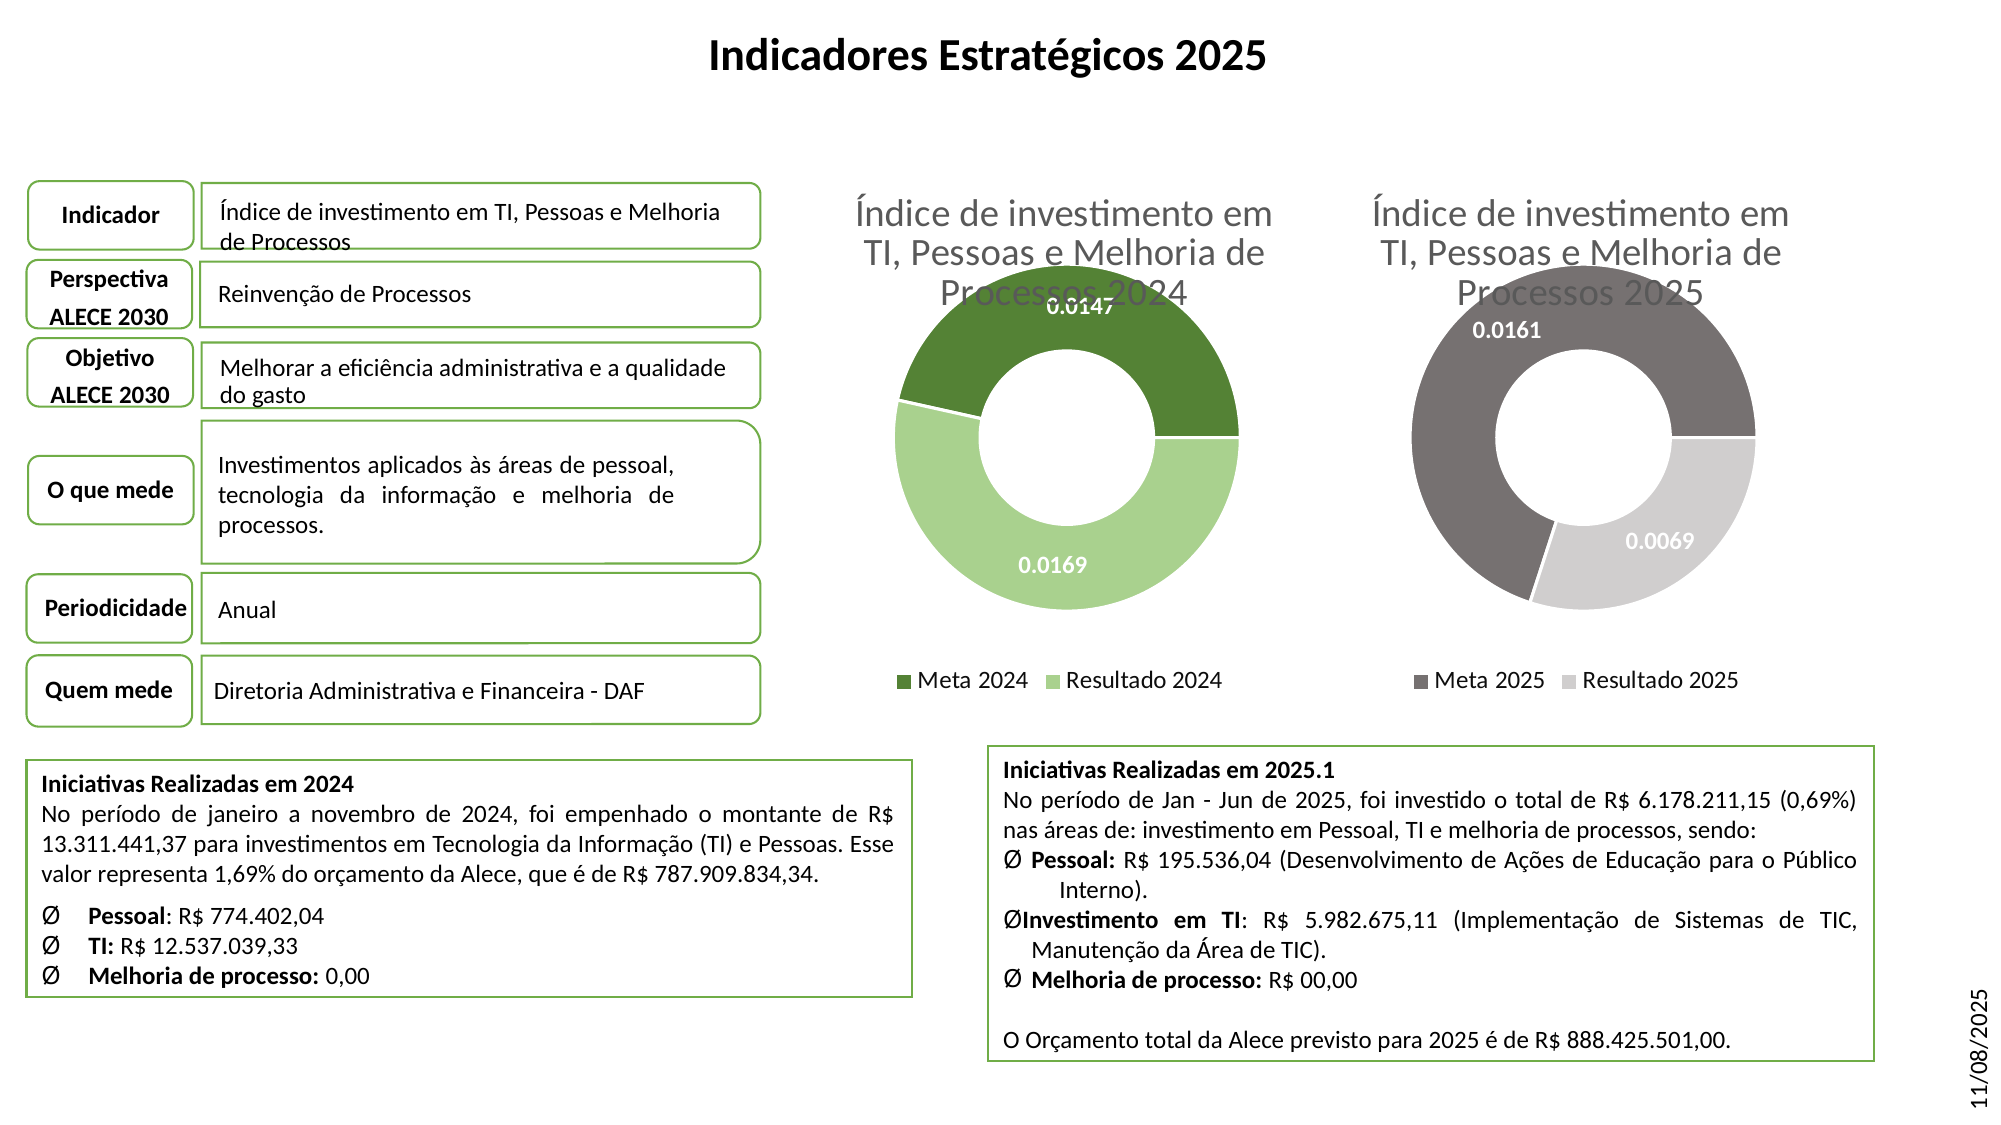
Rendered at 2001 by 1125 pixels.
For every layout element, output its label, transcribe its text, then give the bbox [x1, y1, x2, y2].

text_box Diretoria Administrativa e Financeira - DAF [196, 669, 749, 710]
text_box Iniciativas Realizadas em 2024 No período de janeiro a novembro de 2024, foi empenhado o montante de R$ 13.311.441,37 para investimentos em Tecnologia da Informação (TI) e Pessoas. Esse valor representa 1,69% do orçamento da Alece, que é de R$ 787.909.834,34. Pessoal: R$ 774.402,04 TI: R$ 12.537.039,33 Melhoria de processo: 0,00 [27, 760, 912, 997]
text_box Investimentos aplicados às áreas de pessoal, tecnologia da informação e melhoria de processos. [200, 440, 742, 540]
text_box Reinvenção de Processos [200, 265, 743, 324]
text_box Quem mede [35, 658, 184, 724]
text_box Melhorar a eficiência administrativa e a qualidade do gasto [202, 346, 749, 405]
chart [787, 181, 1848, 701]
text_box Indicador [36, 183, 186, 247]
text_box Anual [200, 584, 742, 633]
text_box Objetivo ALECE 2030 [35, 340, 185, 404]
text_box Perspectiva ALECE 2030 [35, 262, 184, 326]
title Indicadores Estratégicos 2025 [671, 22, 1305, 89]
text_box O que mede [36, 458, 186, 522]
text_box Periodicidade [34, 577, 198, 640]
text_box Índice de investimento em TI, Pessoas e Melhoria de Processos [202, 186, 743, 245]
text_box Iniciativas Realizadas em 2025.1 No período de Jan - Jun de 2025, foi investido o total de R$ 6.178.211,15 (0,69%) nas áreas de: investimento em Pessoal, TI e melhoria de processos, sendo: Pessoal: R$ 195.536,04 (Desenvolvimento de Ações de Educação para o Público Interno). Investimento em TI: R$ 5.982.675,11 (Implementação de Sistemas de TIC, Manutenção da Área de TIC). Melhoria de processo: R$ 00,00 O Orçamento total da Alece previsto para 2025 é de R$ 888.425.501,00. [988, 746, 1874, 1061]
text_box 11/08/2025 [1954, 972, 2000, 1125]
